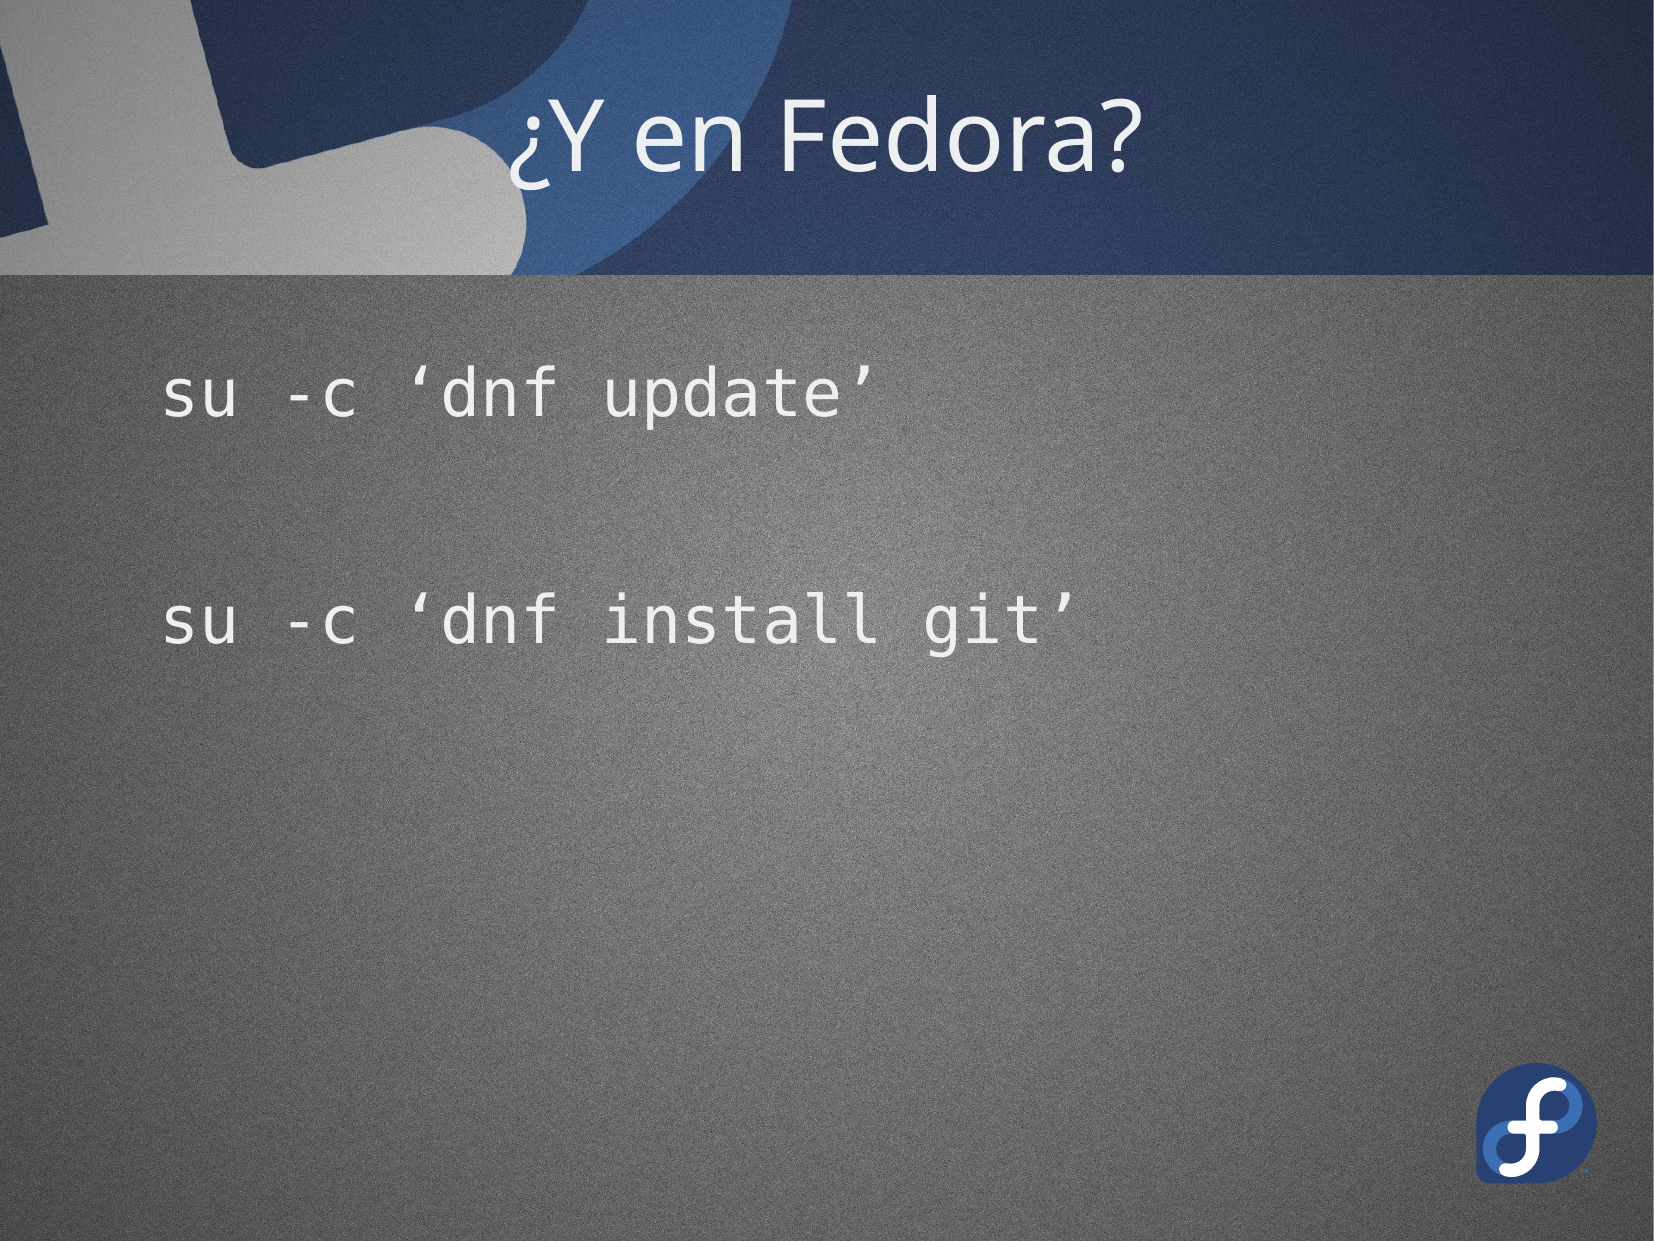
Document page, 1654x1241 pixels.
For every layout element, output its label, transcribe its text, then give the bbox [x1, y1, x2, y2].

title ¿Y en Fedora? [88, 29, 1565, 237]
picture [0, 0, 1654, 1241]
list su -c ‘dnf update’ su -c ‘dnf install git’ [88, 354, 1565, 1063]
